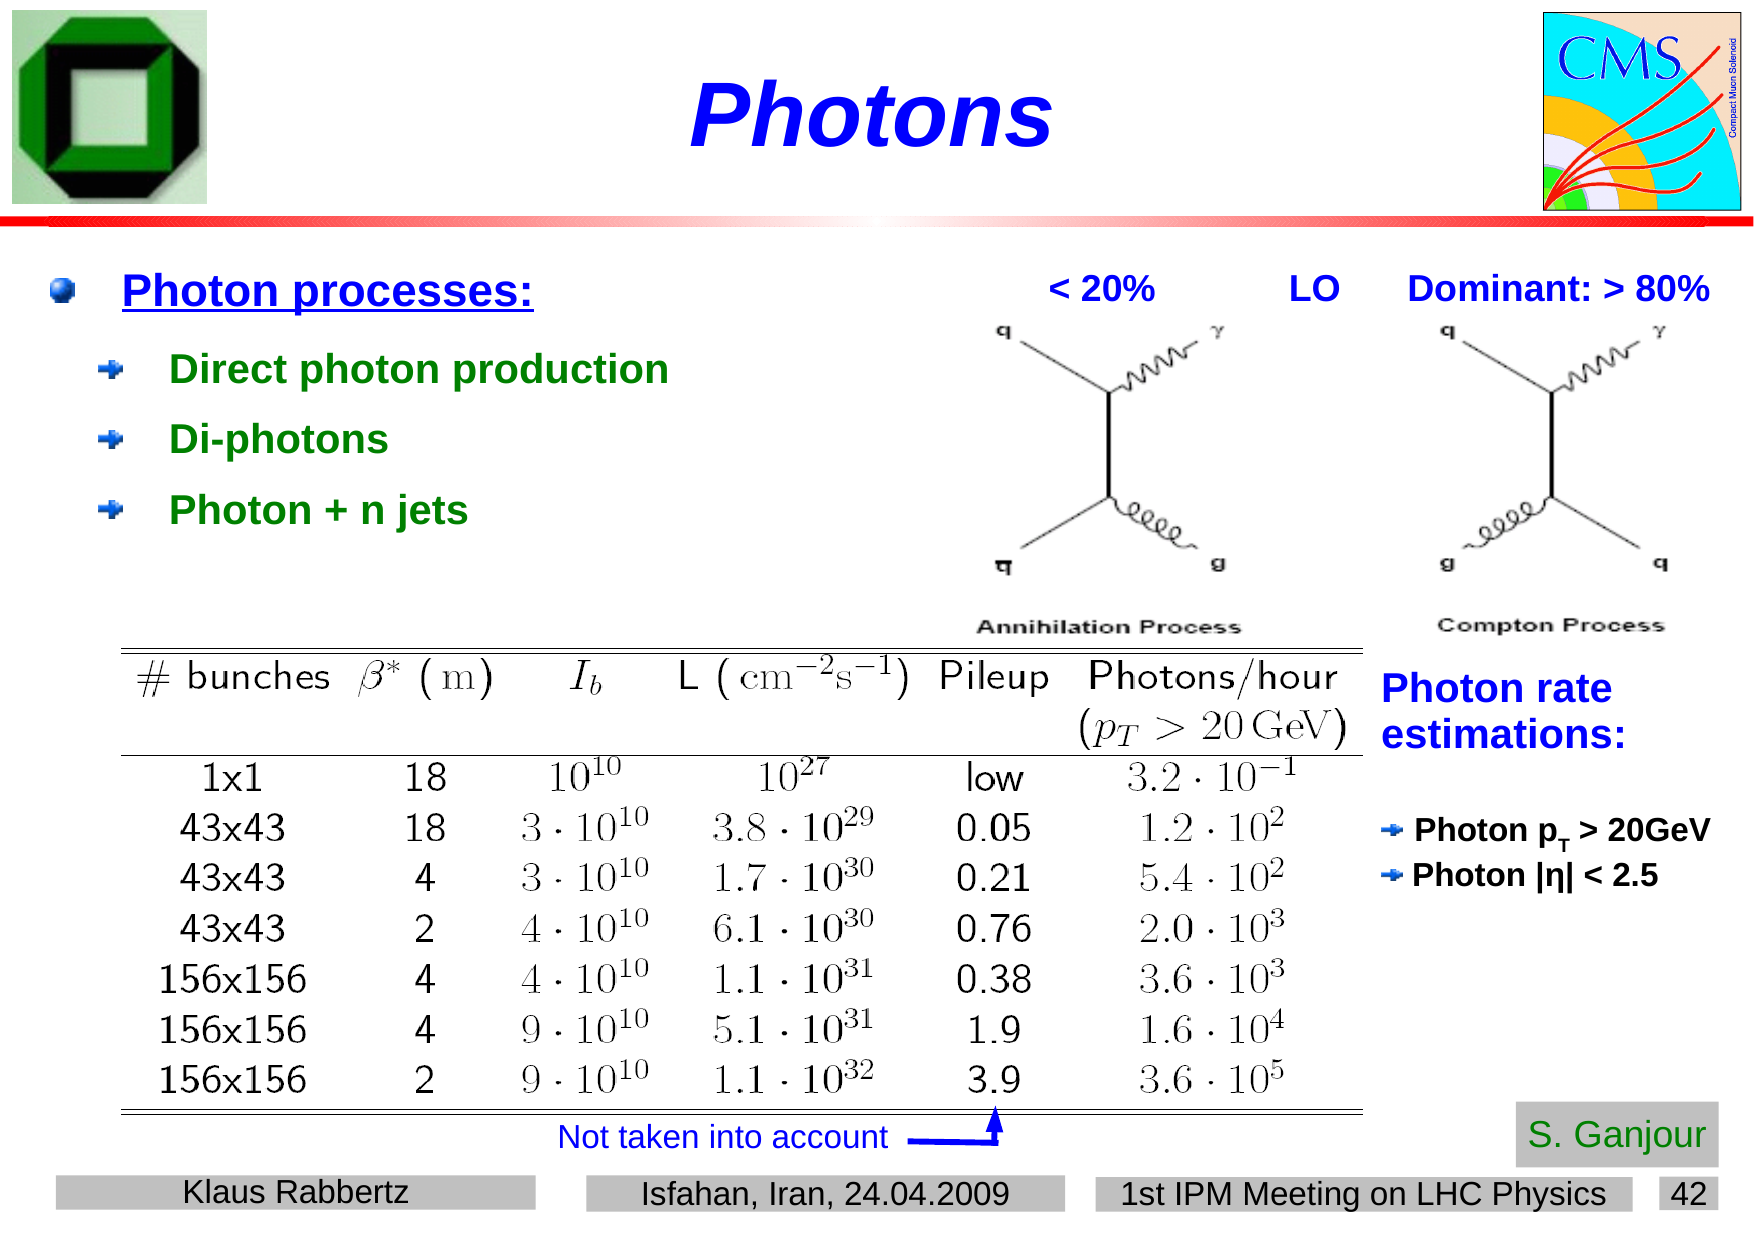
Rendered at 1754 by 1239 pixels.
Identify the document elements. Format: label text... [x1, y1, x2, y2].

list Photon processes: Direct photon production Di-photons Photon + n jets [39, 265, 780, 588]
text_box < 20% [1036, 255, 1168, 323]
text_box S. Ganjour [1515, 1101, 1719, 1168]
text_box Photon rate estimations: Photon pT > 20GeV Photon |η| < 2.5 [1369, 652, 1738, 911]
picture [112, 306, 1715, 1122]
title Photons [220, 16, 1525, 213]
text_box Dominant: > 80% [1395, 255, 1723, 323]
picture [1542, 11, 1742, 211]
text_box Not taken into account [545, 1107, 901, 1169]
picture [12, 10, 207, 204]
text_box LO [1277, 255, 1354, 323]
